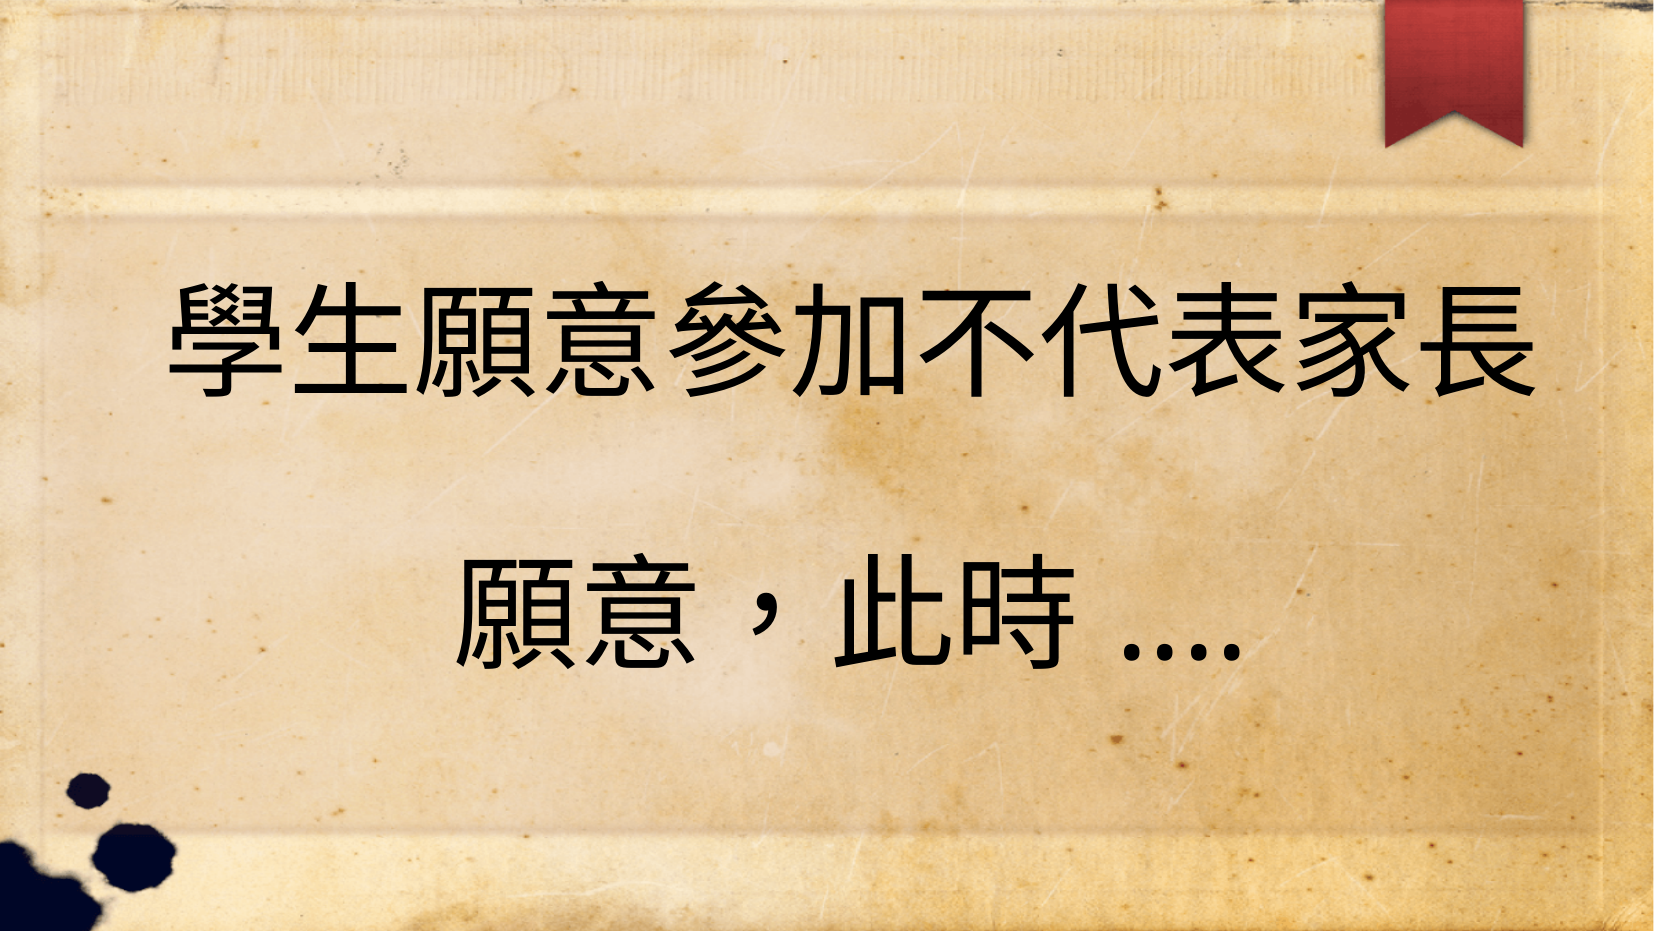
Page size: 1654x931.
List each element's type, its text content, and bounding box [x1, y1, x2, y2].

picture [0, 0, 1654, 931]
list 學生願意參加不代表家長願意，此時.... [88, 21, 1544, 827]
